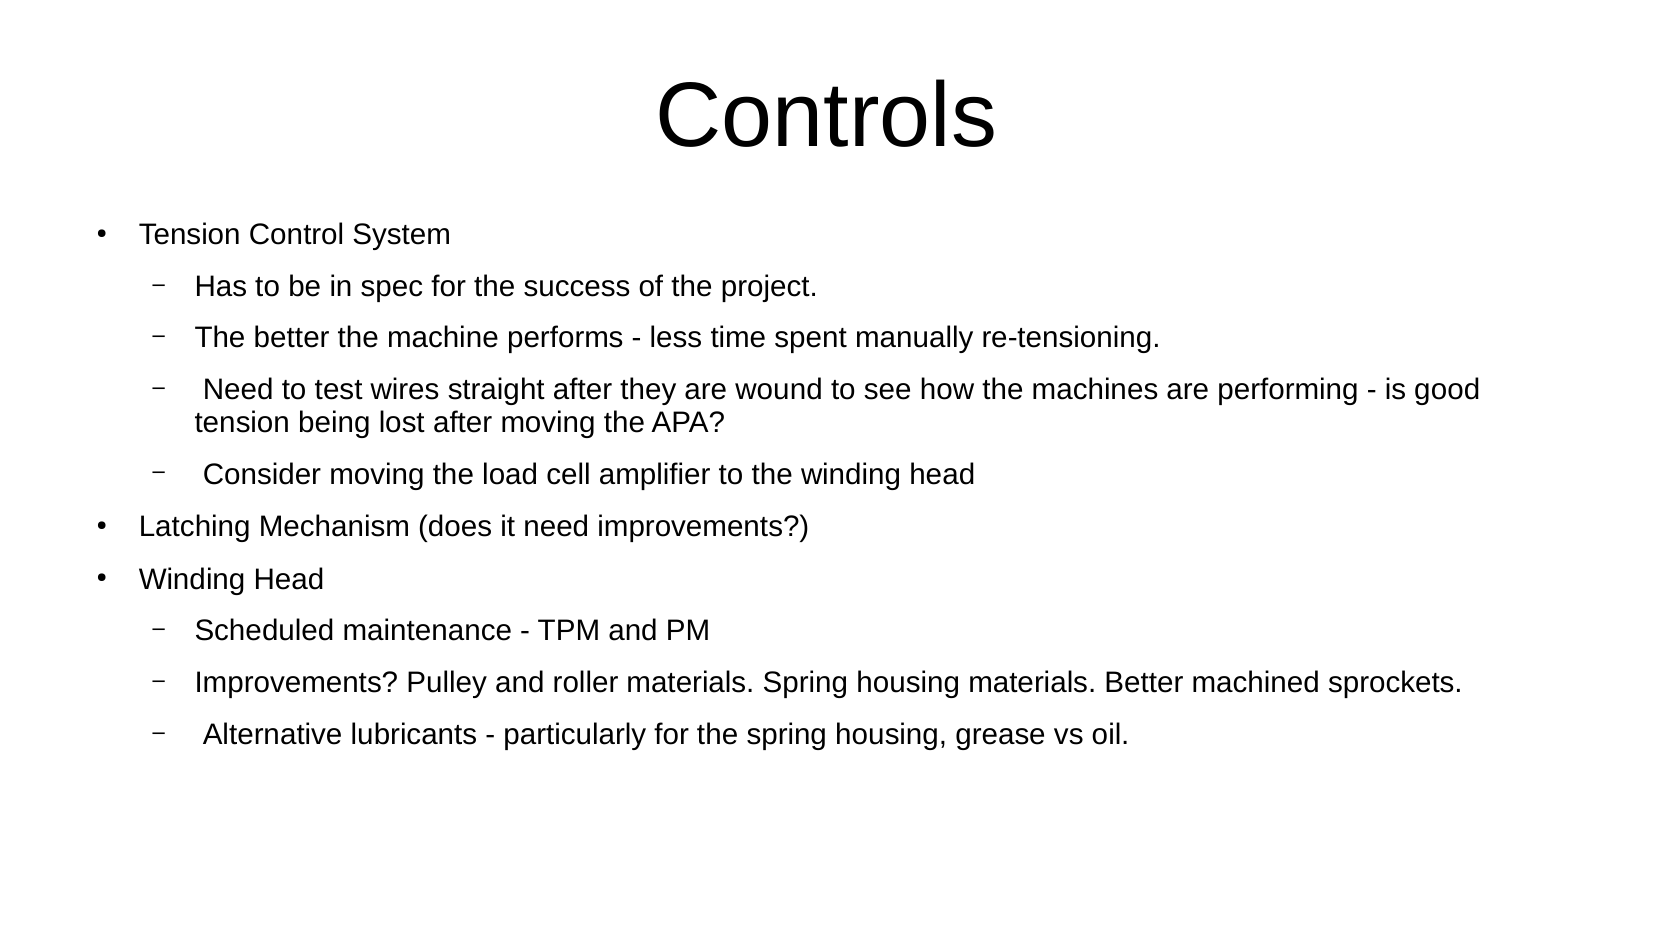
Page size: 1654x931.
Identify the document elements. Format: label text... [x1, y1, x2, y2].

title Controls [82, 37, 1571, 193]
list Tension Control System Has to be in spec for the success of the project. The better the machine performs - less time spent manually re-tensioning. Need to test wires straight after they are wound to see how the machines are performing - is good tension being lost after moving the APA? Consider moving the load cell amplifier to the winding head Latching Mechanism (does it need improvements?) Winding Head Scheduled maintenance - TPM and PM Improvements? Pulley and roller materials. Spring housing materials. Better machined sprockets. Alternative lubricants - particularly for the spring housing, grease vs oil. [82, 217, 1571, 758]
